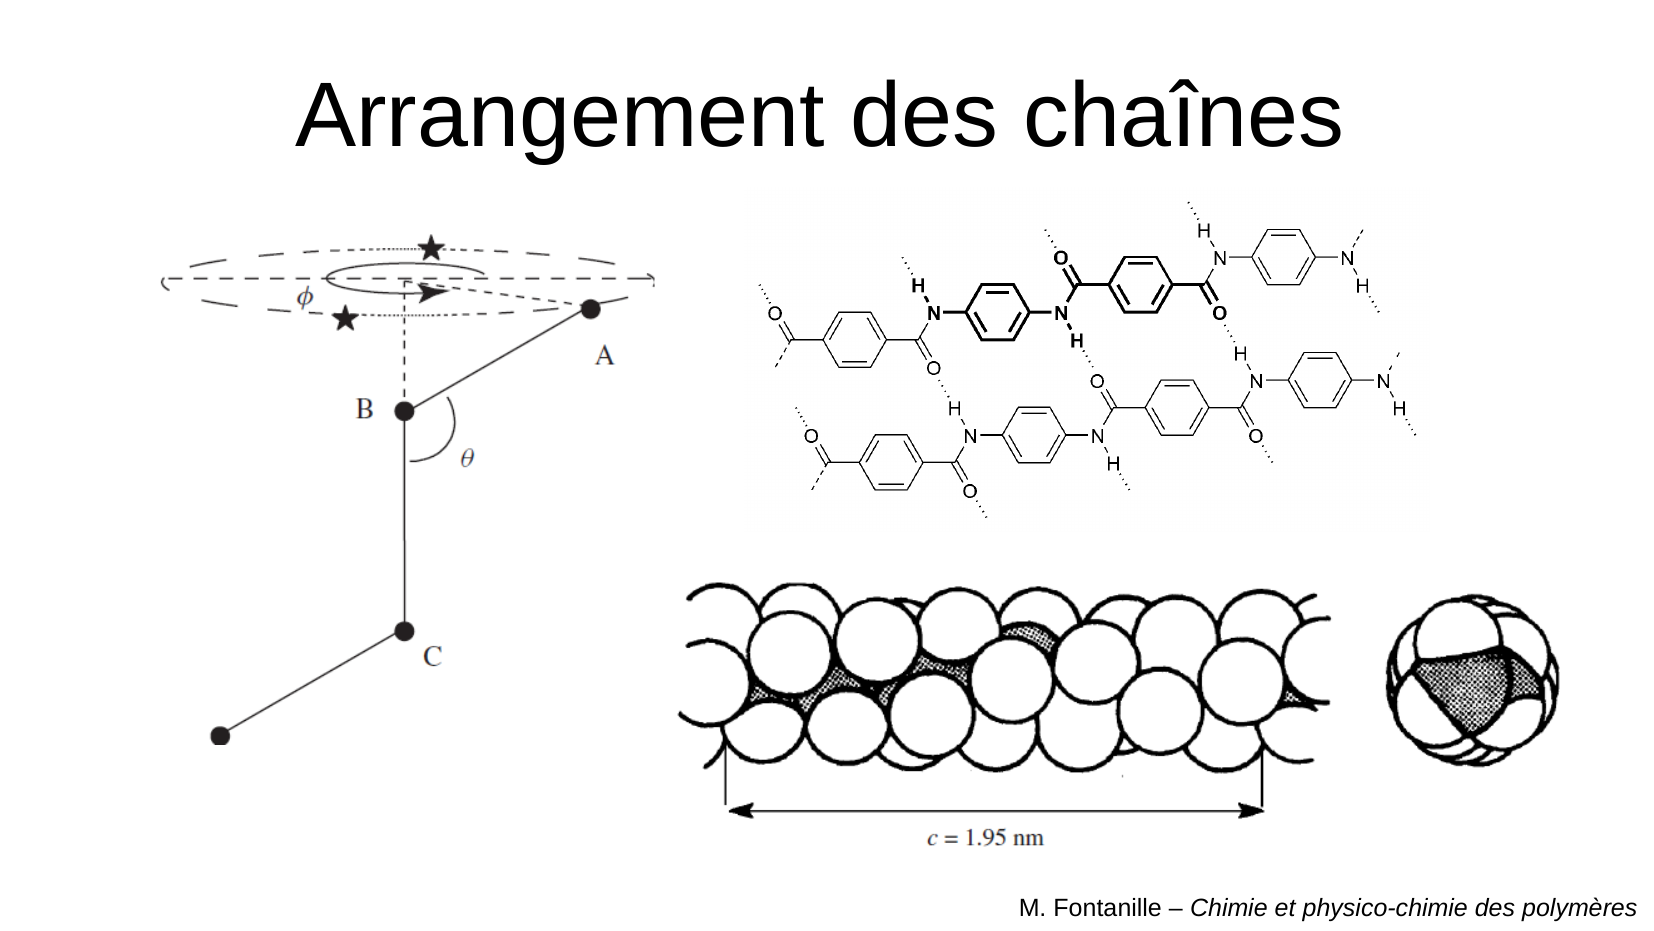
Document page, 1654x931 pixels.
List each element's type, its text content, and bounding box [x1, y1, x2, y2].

picture [744, 187, 1430, 532]
title Arrangement des chaînes [59, 12, 1583, 218]
text_box M. Fontanille – Chimie et physico-chimie des polymères [1003, 885, 1654, 929]
picture [106, 217, 1595, 863]
